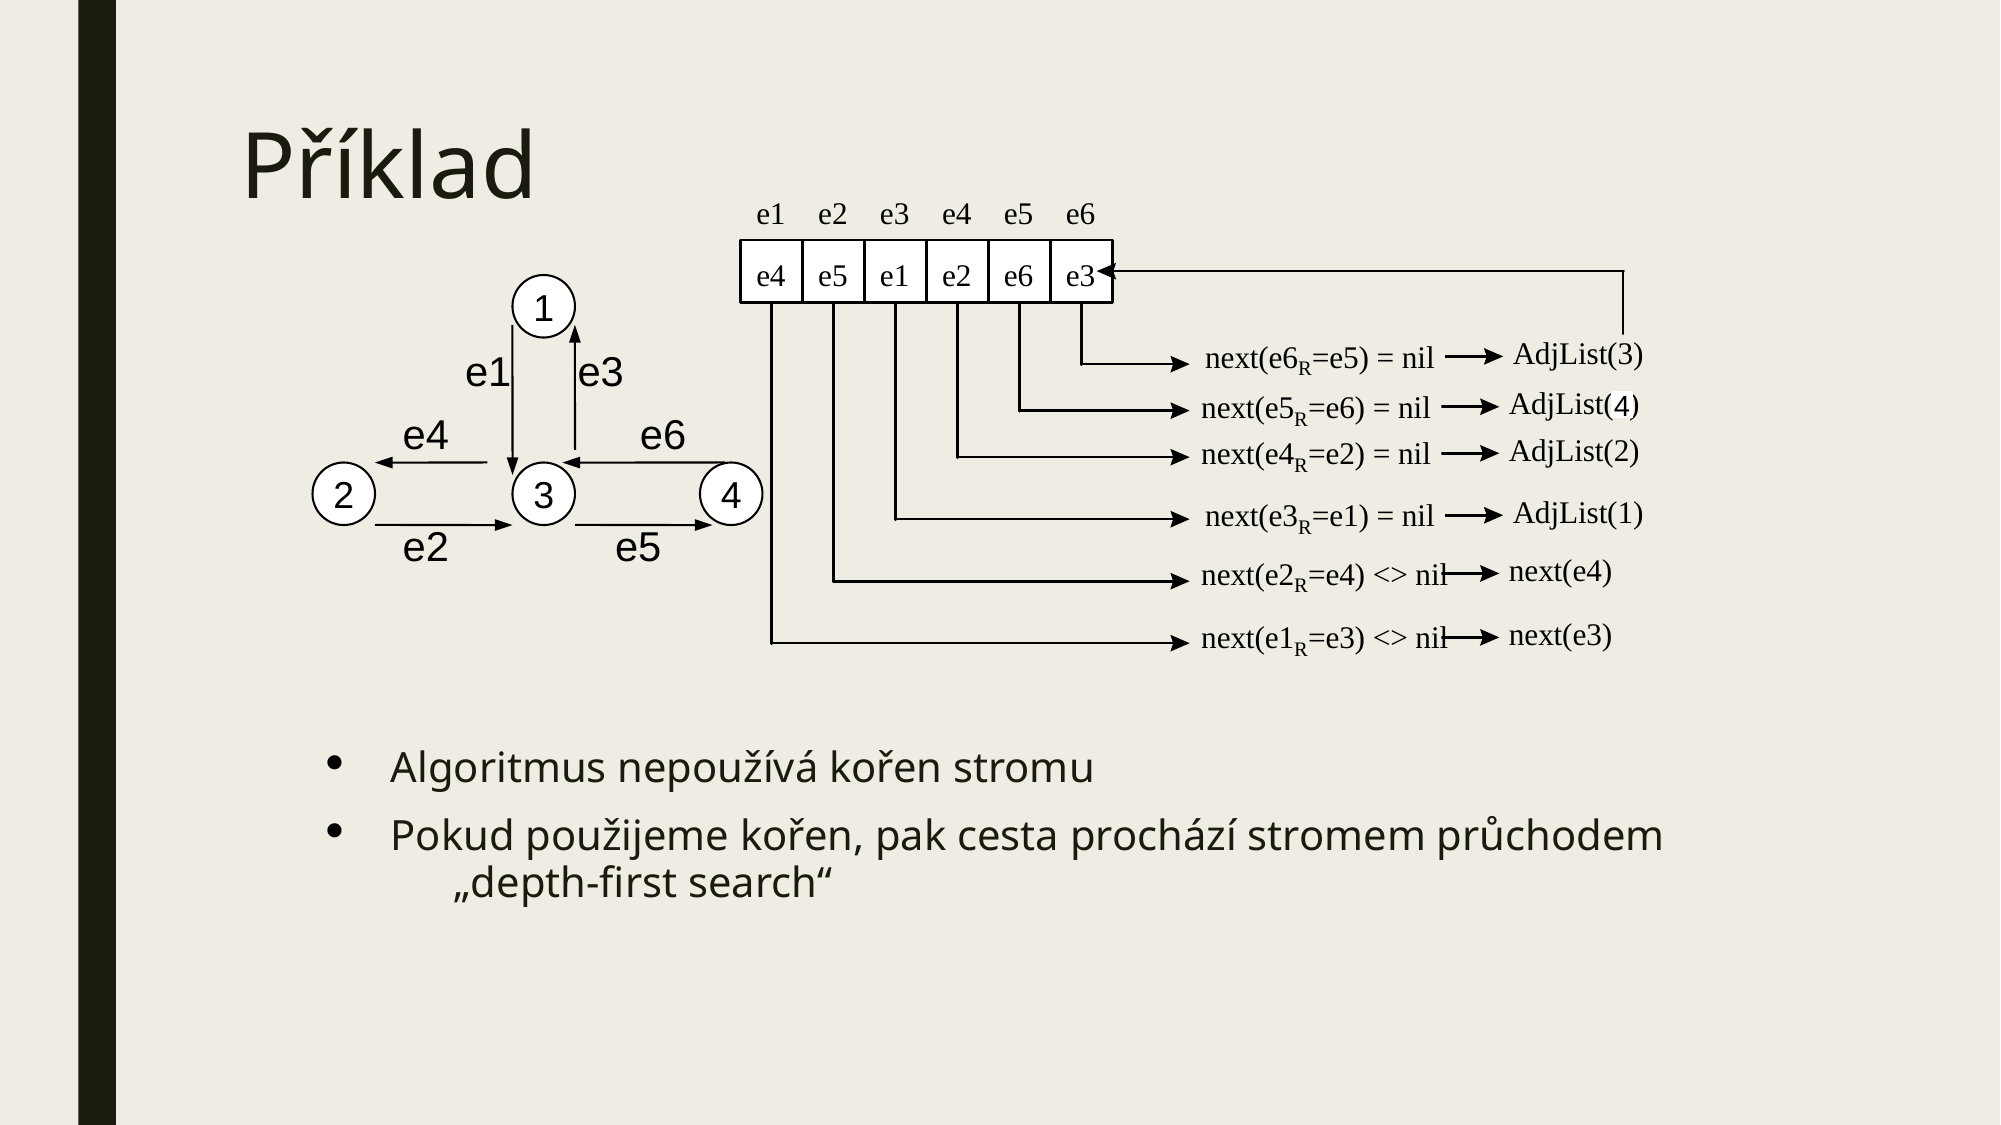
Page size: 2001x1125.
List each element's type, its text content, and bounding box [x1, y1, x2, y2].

text_box 1 [512, 275, 575, 338]
picture [737, 187, 1663, 668]
text_box e5 [600, 512, 678, 579]
list Algoritmus nepoužívá kořen stromu Pokud použijeme kořen, pak cesta prochází stromem průchodem „depth-first search“ [312, 737, 1681, 1063]
text_box e6 [624, 399, 703, 466]
text_box 4 [699, 462, 763, 526]
text_box e3 [562, 337, 640, 404]
text_box e4 [387, 399, 465, 466]
title Příklad [225, 112, 1801, 357]
text_box 2 [312, 462, 376, 526]
text_box 4 [1612, 392, 1632, 417]
text_box e1 [450, 337, 528, 404]
text_box 3 [512, 462, 575, 526]
text_box e2 [387, 512, 465, 579]
